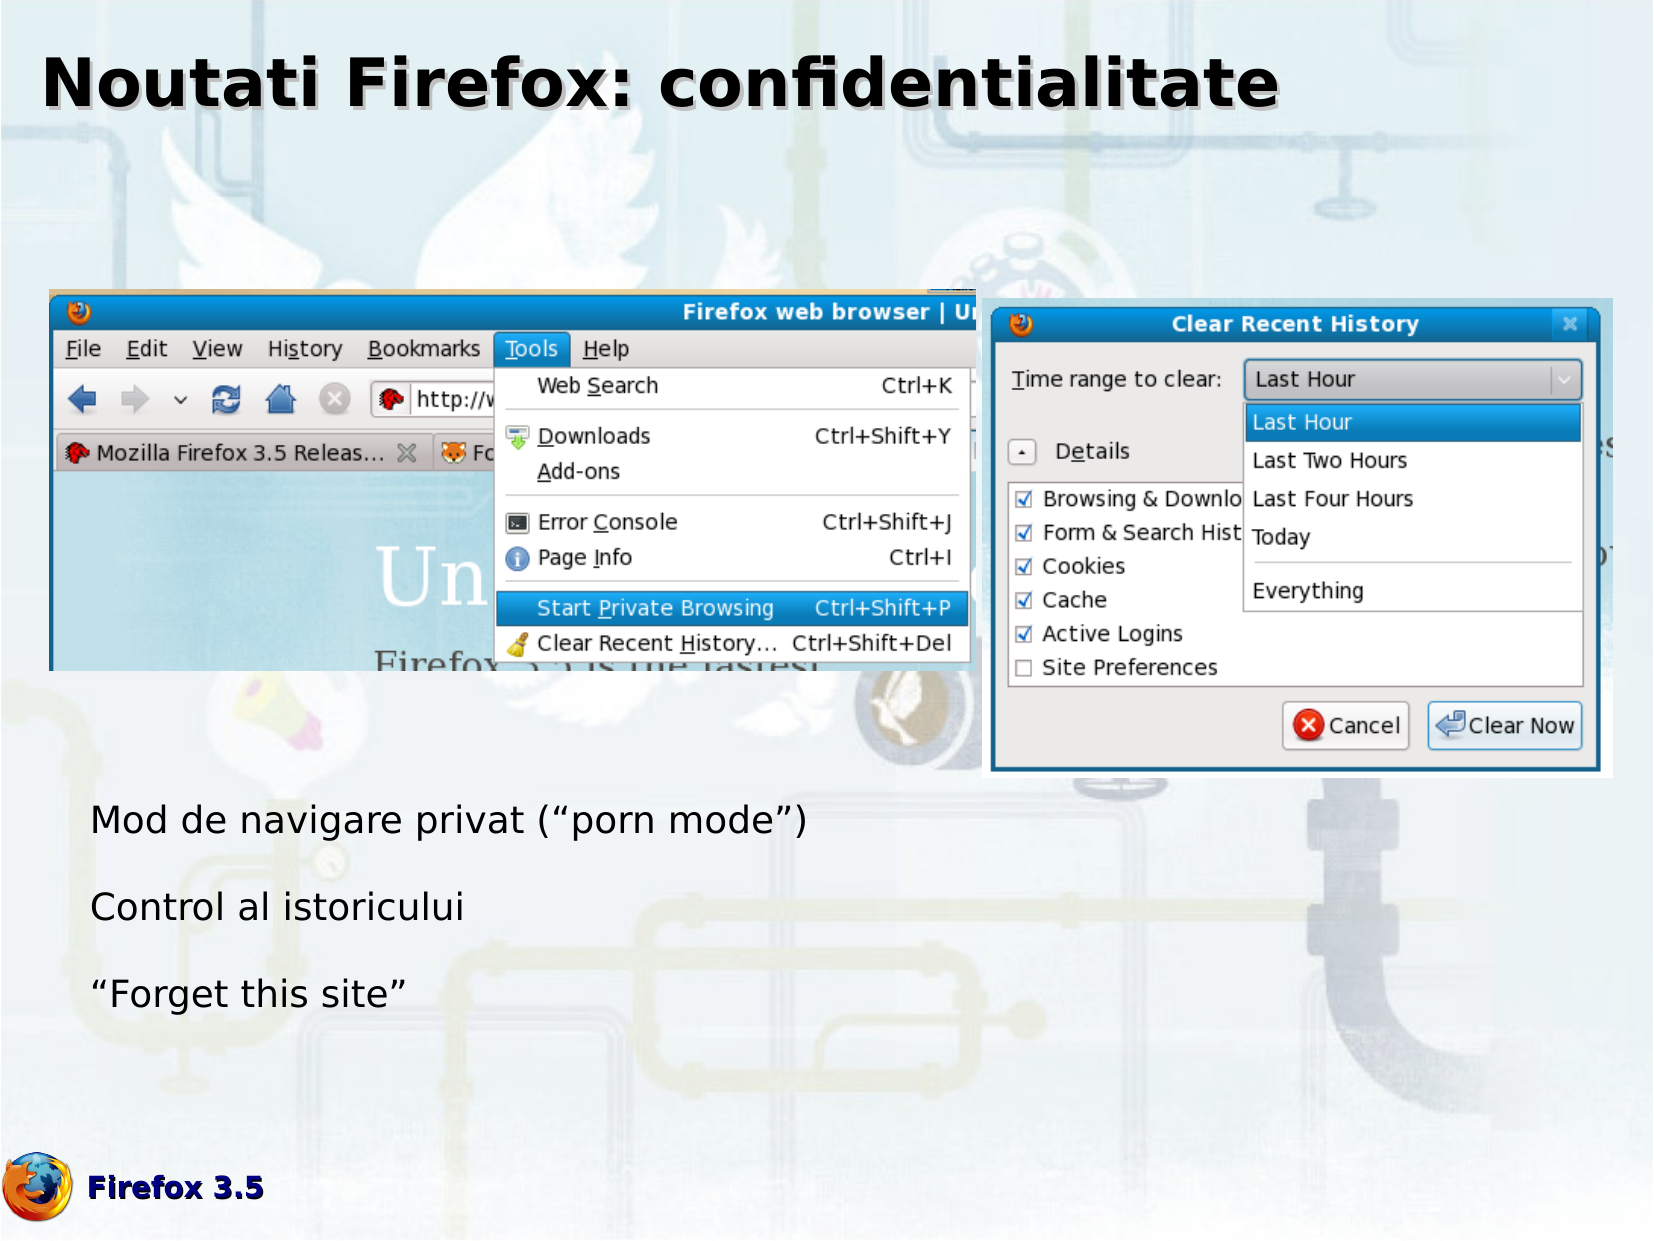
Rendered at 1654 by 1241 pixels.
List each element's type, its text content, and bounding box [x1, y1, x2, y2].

picture [0, 0, 1654, 1241]
text_box Firefox 3.5 [71, 1163, 280, 1213]
text_box Mod de navigare privat (“porn mode”) Control al istoricului “Forget this site” [75, 791, 824, 1025]
text_box Noutati Firefox: confidentialitate [25, 37, 1299, 131]
